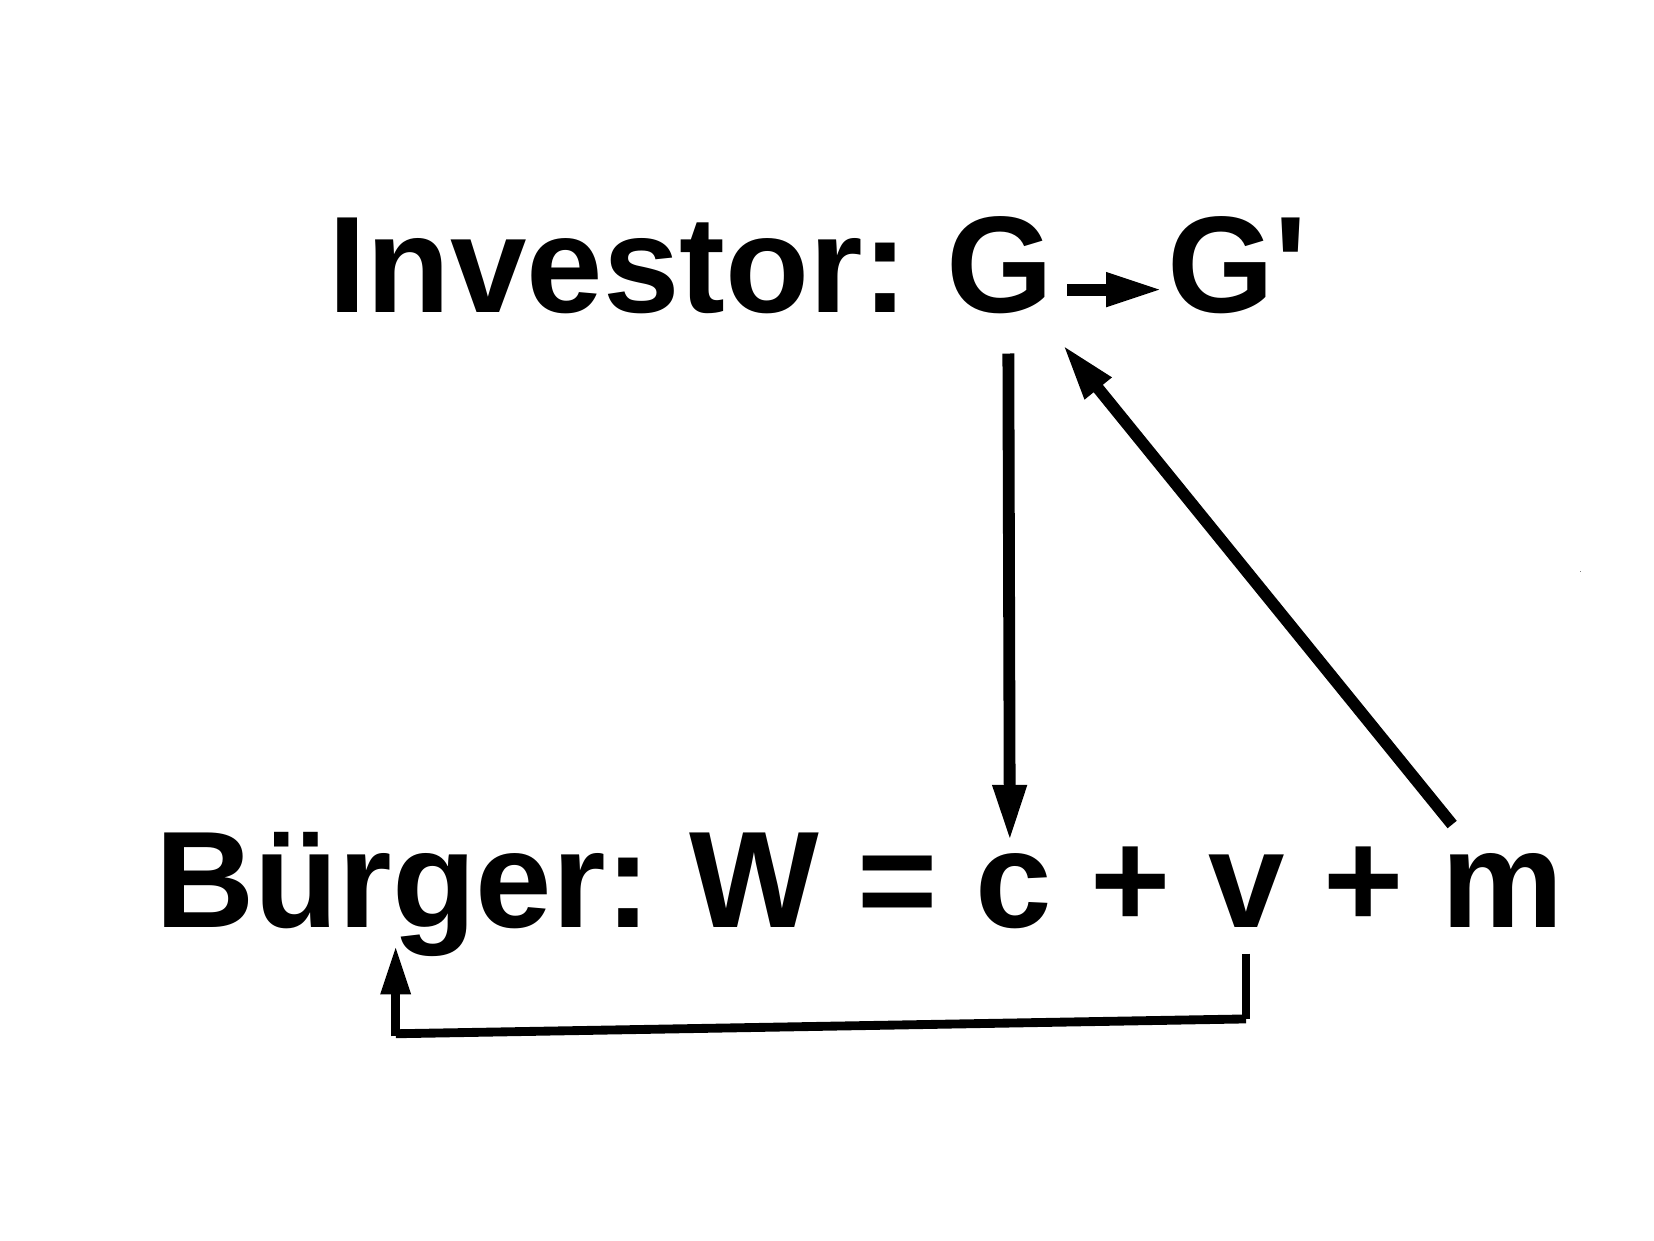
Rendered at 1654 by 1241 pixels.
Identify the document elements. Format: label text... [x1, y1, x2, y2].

text_box Investor: G G' Bürger: W = c + v + m [94, 180, 1581, 964]
